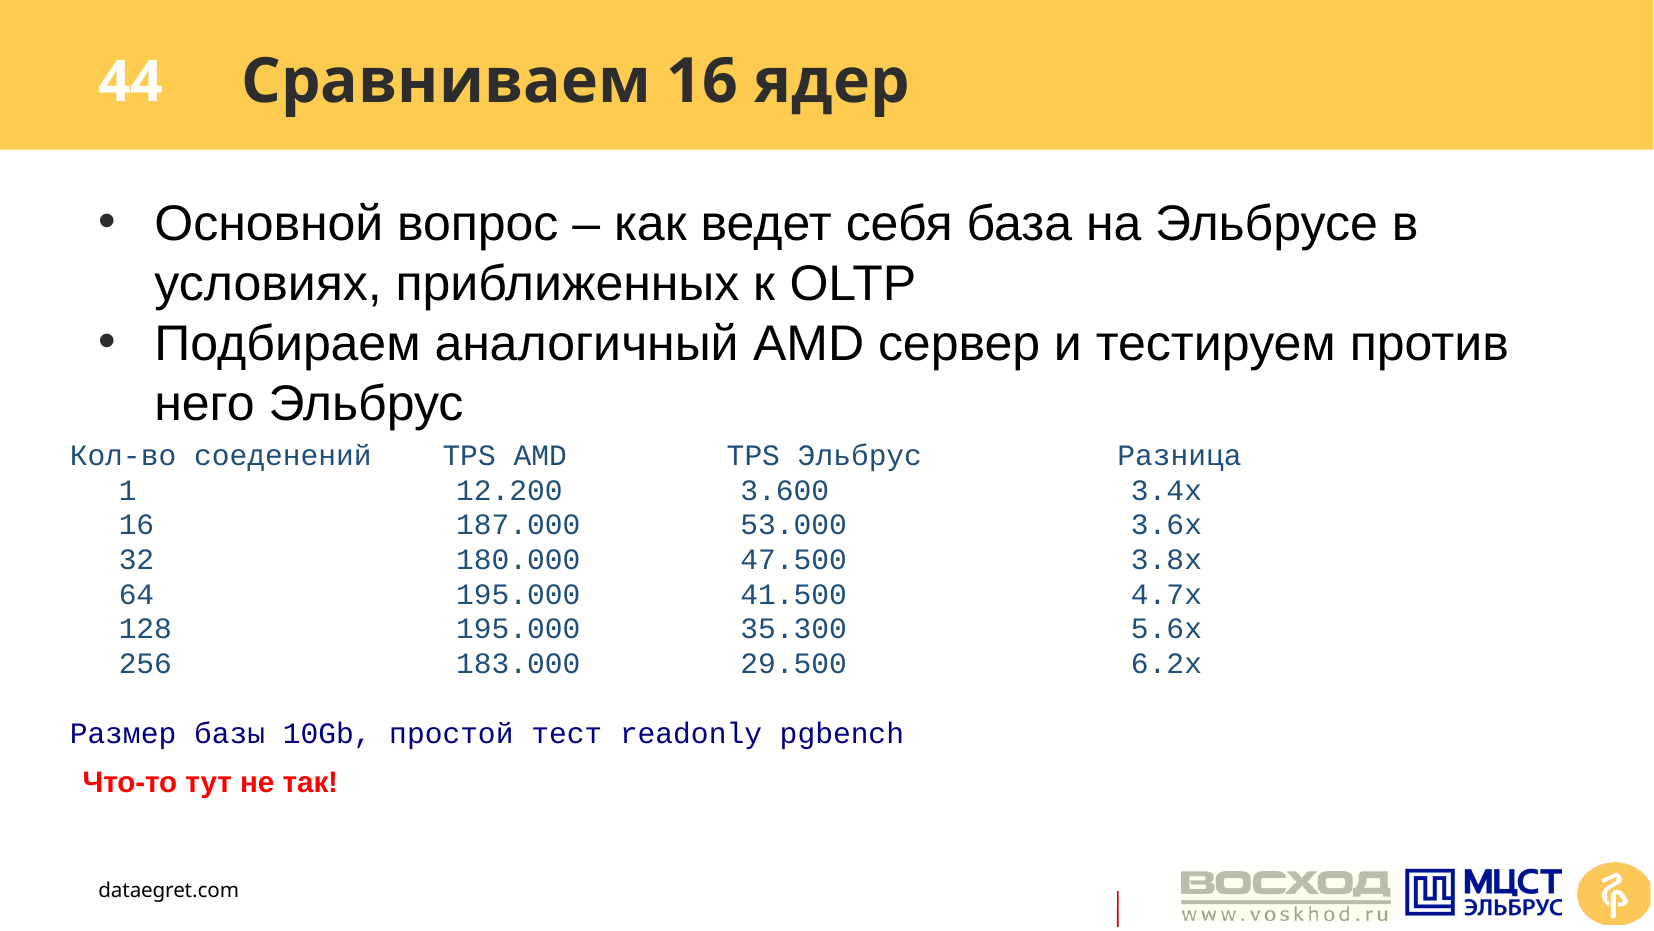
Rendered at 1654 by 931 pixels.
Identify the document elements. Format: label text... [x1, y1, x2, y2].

picture [1577, 862, 1651, 925]
picture [1402, 868, 1562, 916]
text_box Что-то тут не так! [67, 755, 353, 807]
text_box Основной вопрос – как ведет себя база на Эльбрусе в условиях, приближенных к OLTP Подбираем аналогичный AMD сервер и тестируем против него Эльбрус [83, 182, 1569, 429]
text_box 44 [83, 44, 216, 122]
picture [1181, 871, 1391, 921]
list dataegret.com [83, 872, 889, 910]
text_box Кол-во соеденений TPS AMD TPS Эльбрус Разница 1 12.200 3.600 3.4x 16 187.000 53.000 3.6x 32 180.000 47.500 3.8x 64 195.000 41.500 4.7x 128 195.000 35.300 5.6x 256 183.000 29.500 6.2x Размер базы 10Gb, простой тест readonly pgbench [36, 429, 1654, 758]
title Сравниваем 16 ядер [226, 44, 1569, 122]
